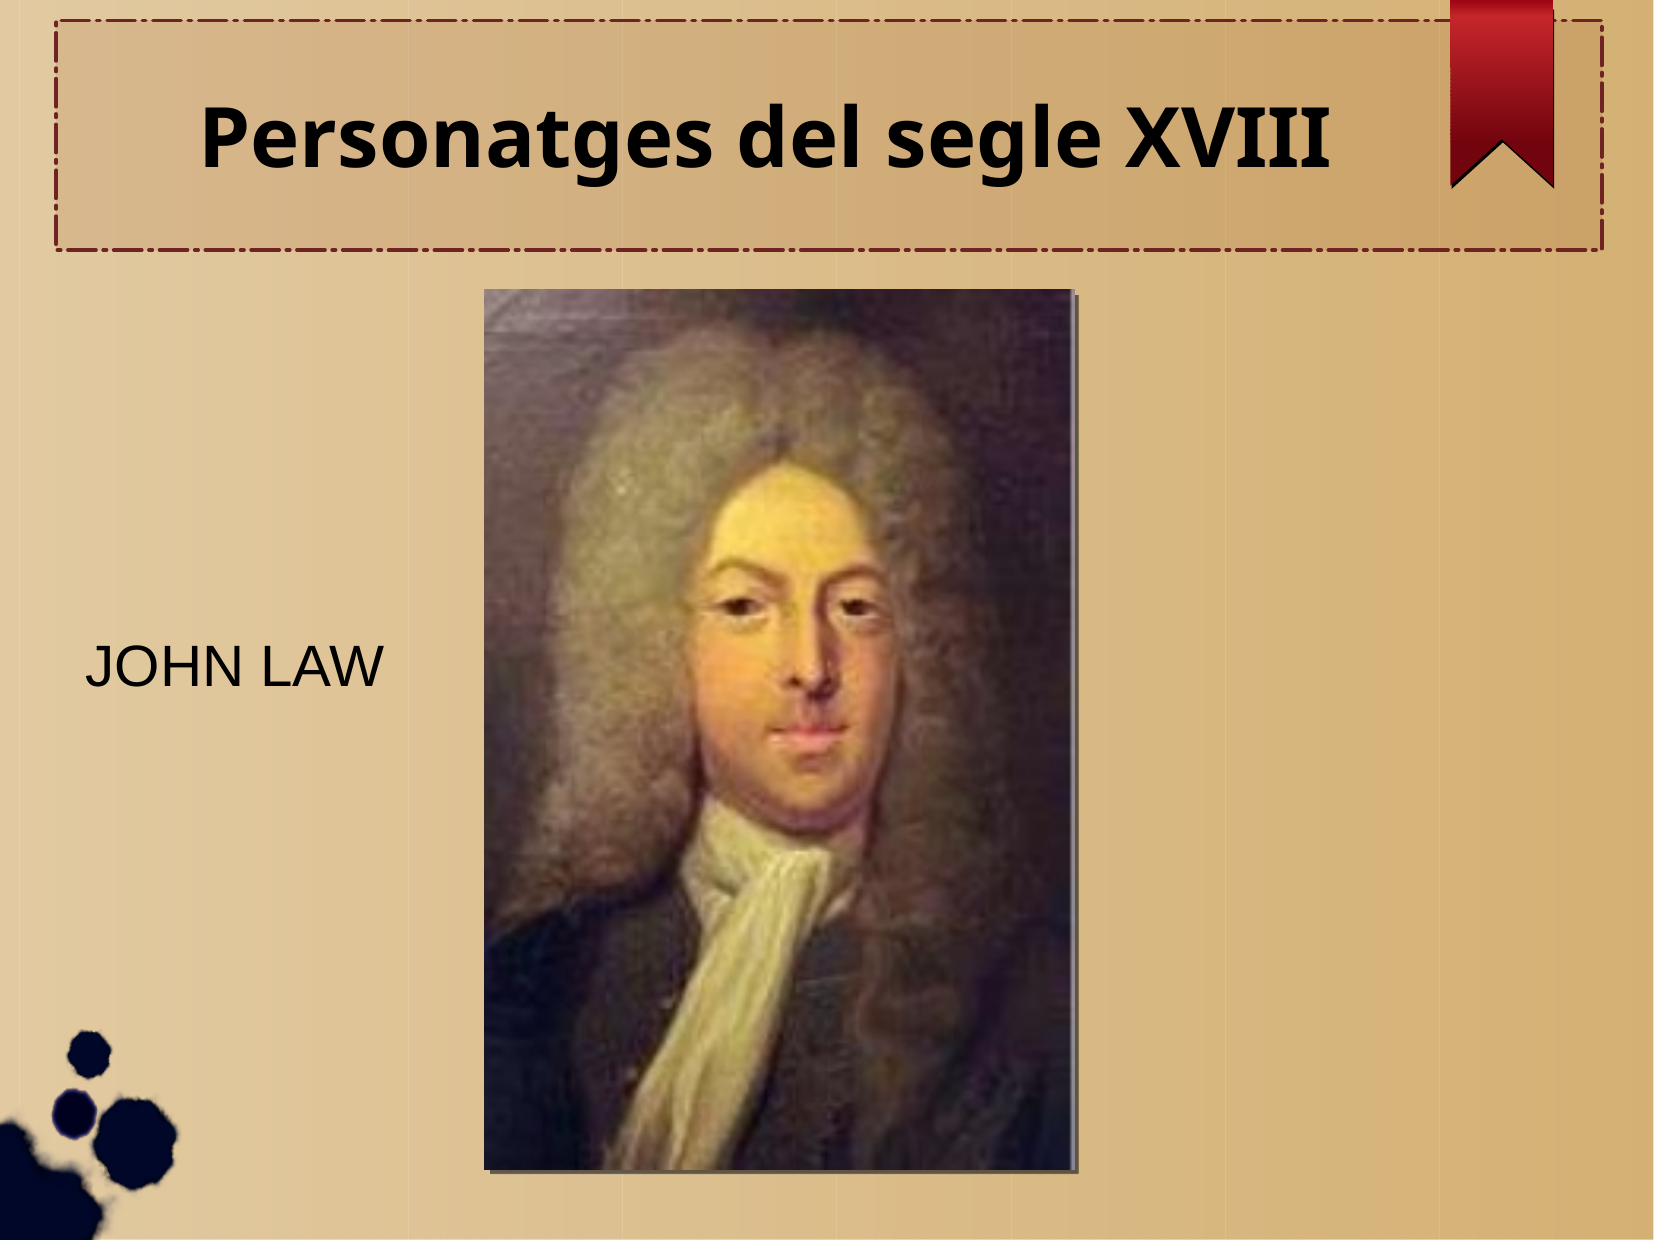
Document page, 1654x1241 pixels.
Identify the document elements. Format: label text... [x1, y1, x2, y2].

text_box Personatges del segle XVIII [141, 70, 1453, 293]
picture [484, 289, 1075, 1170]
text_box JOHN LAW [70, 625, 520, 706]
